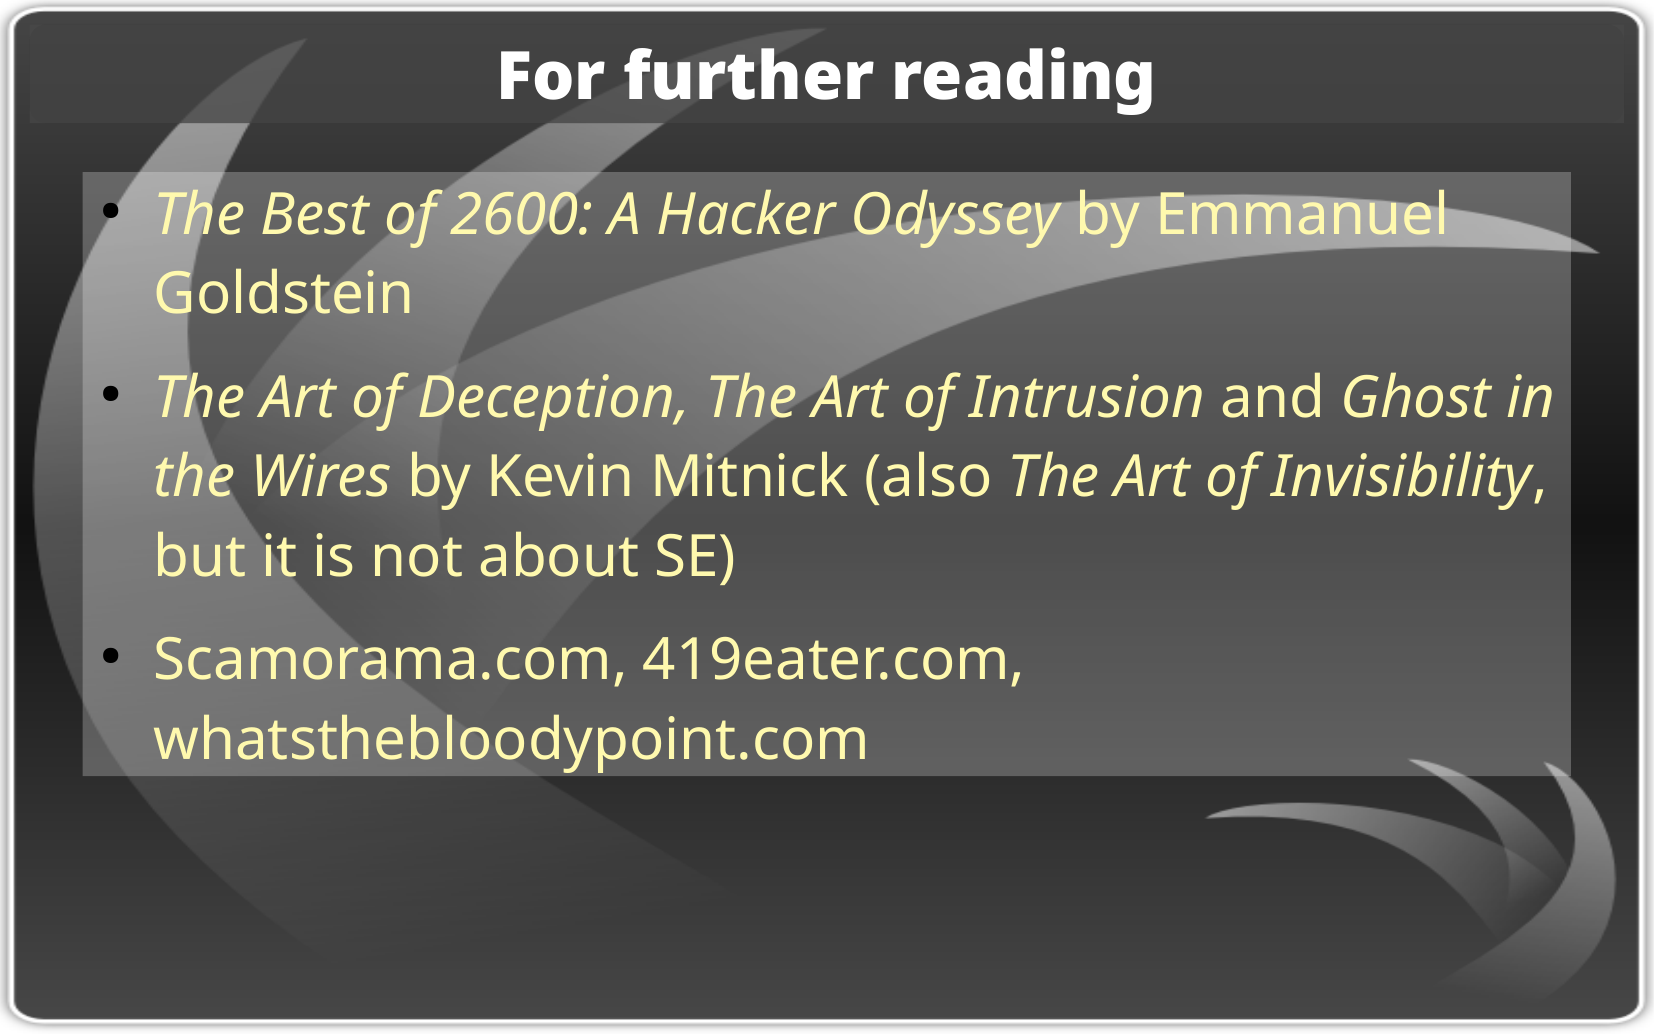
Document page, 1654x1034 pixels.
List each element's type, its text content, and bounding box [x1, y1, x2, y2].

picture [0, 0, 1654, 1034]
title For further reading [29, 24, 1625, 124]
list The Best of 2600: A Hacker Odyssey by Emmanuel Goldstein The Art of Deception, The Art of Intrusion and Ghost in the Wires by Kevin Mitnick (also The Art of Invisibility, but it is not about SE) Scamorama.com, 419eater.com, whatsthebloodypoint.com [82, 172, 1571, 772]
